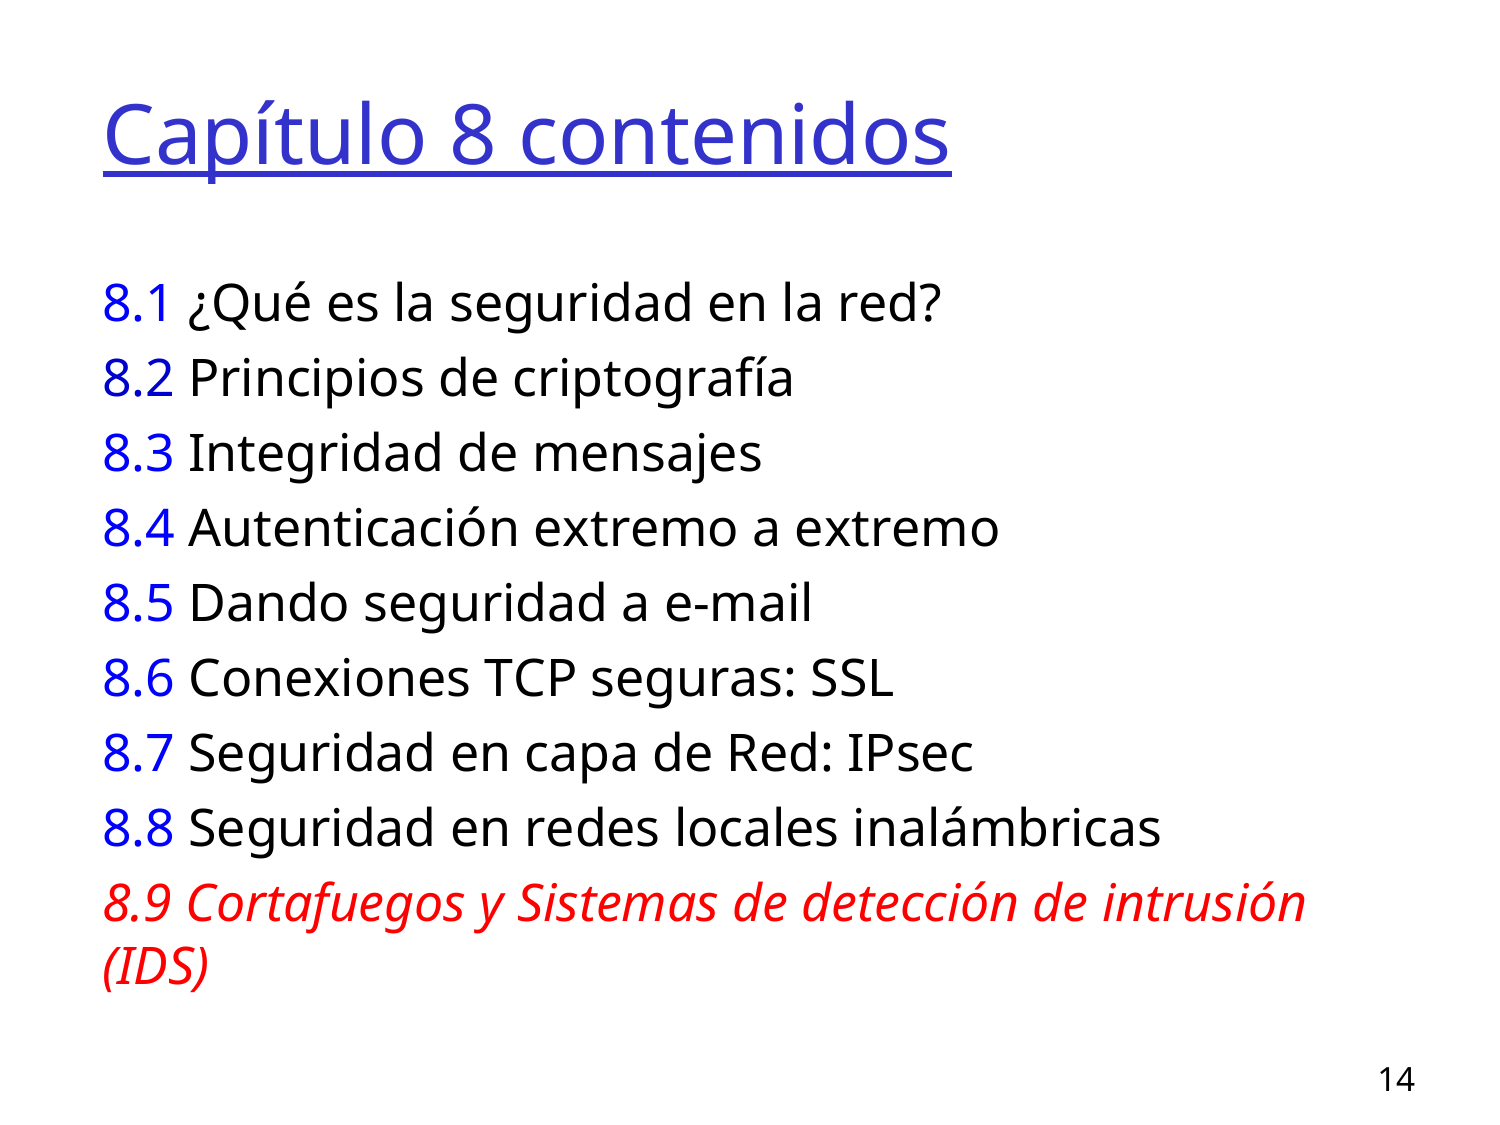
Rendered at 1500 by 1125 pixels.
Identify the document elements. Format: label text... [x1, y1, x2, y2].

list 8.1 ¿Qué es la seguridad en la red? 8.2 Principios de criptografía 8.3 Integridad de mensajes 8.4 Autenticación extremo a extremo 8.5 Dando seguridad a e-mail 8.6 Conexiones TCP seguras: SSL 8.7 Seguridad en capa de Red: IPsec 8.8 Seguridad en redes locales inalámbricas 8.9 Cortafuegos y Sistemas de detección de intrusión (IDS) [87, 262, 1363, 1006]
title Capítulo 8 contenidos [87, 23, 1363, 239]
